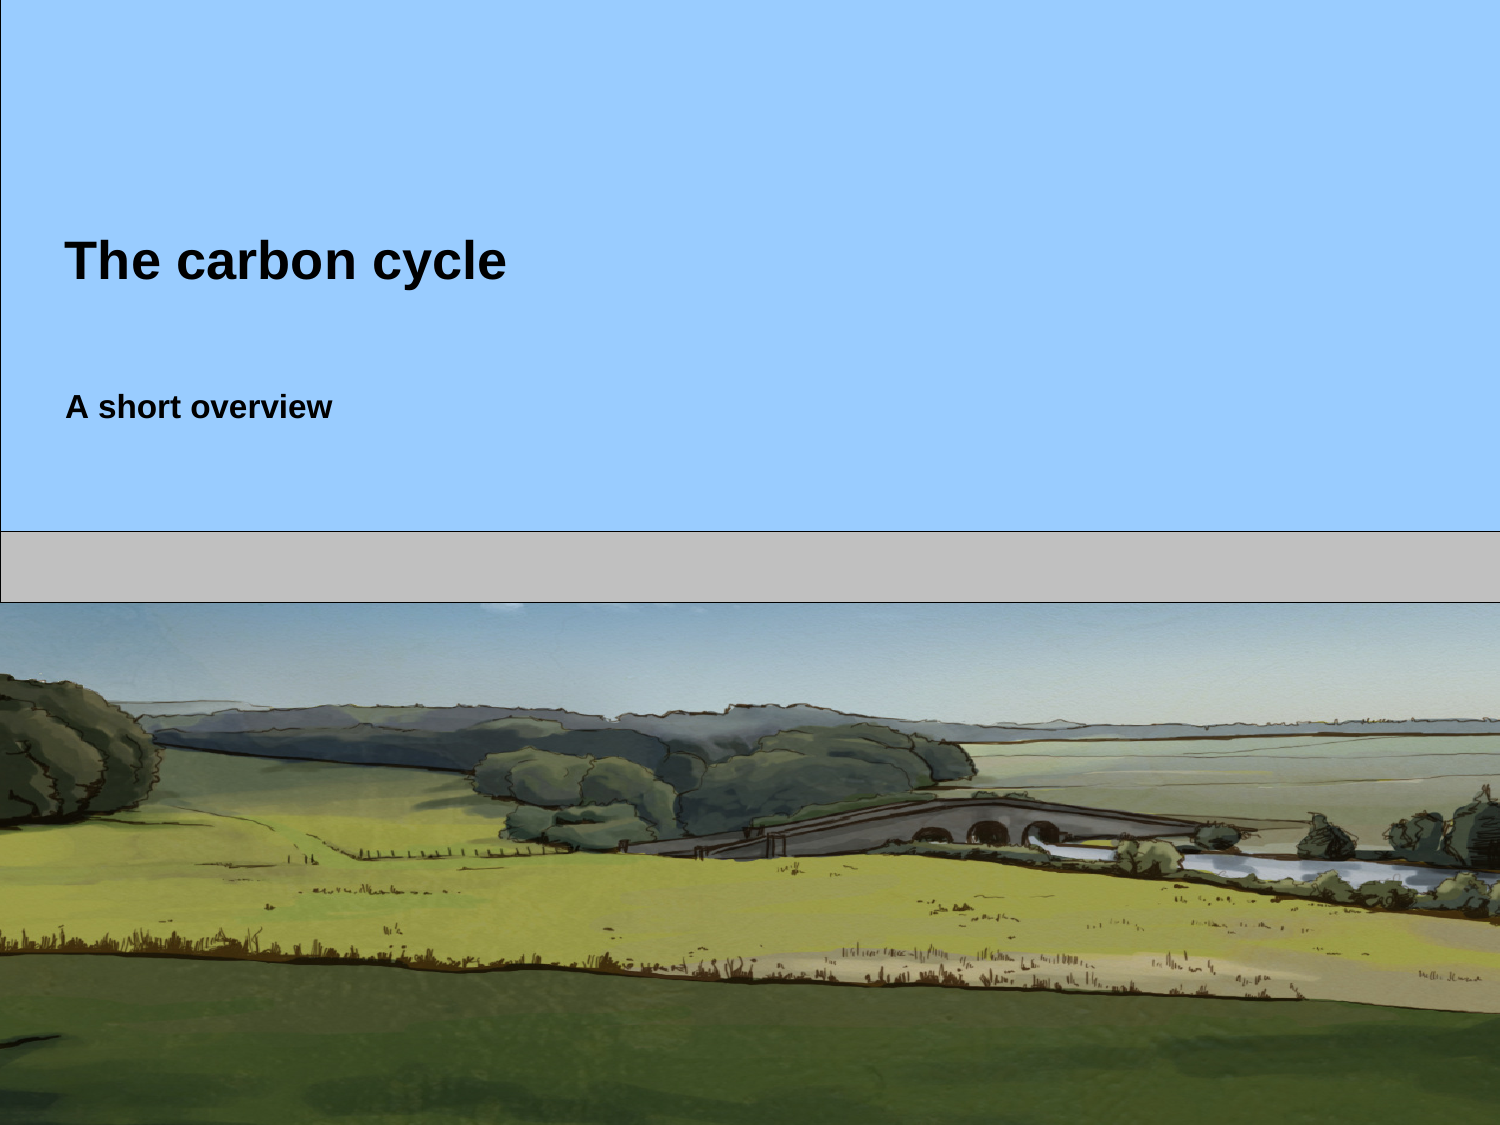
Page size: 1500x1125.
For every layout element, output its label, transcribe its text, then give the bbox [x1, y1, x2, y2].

picture [0, 603, 1500, 1125]
text_box The carbon cycle [64, 231, 1442, 351]
text_box A short overview [65, 385, 1439, 488]
